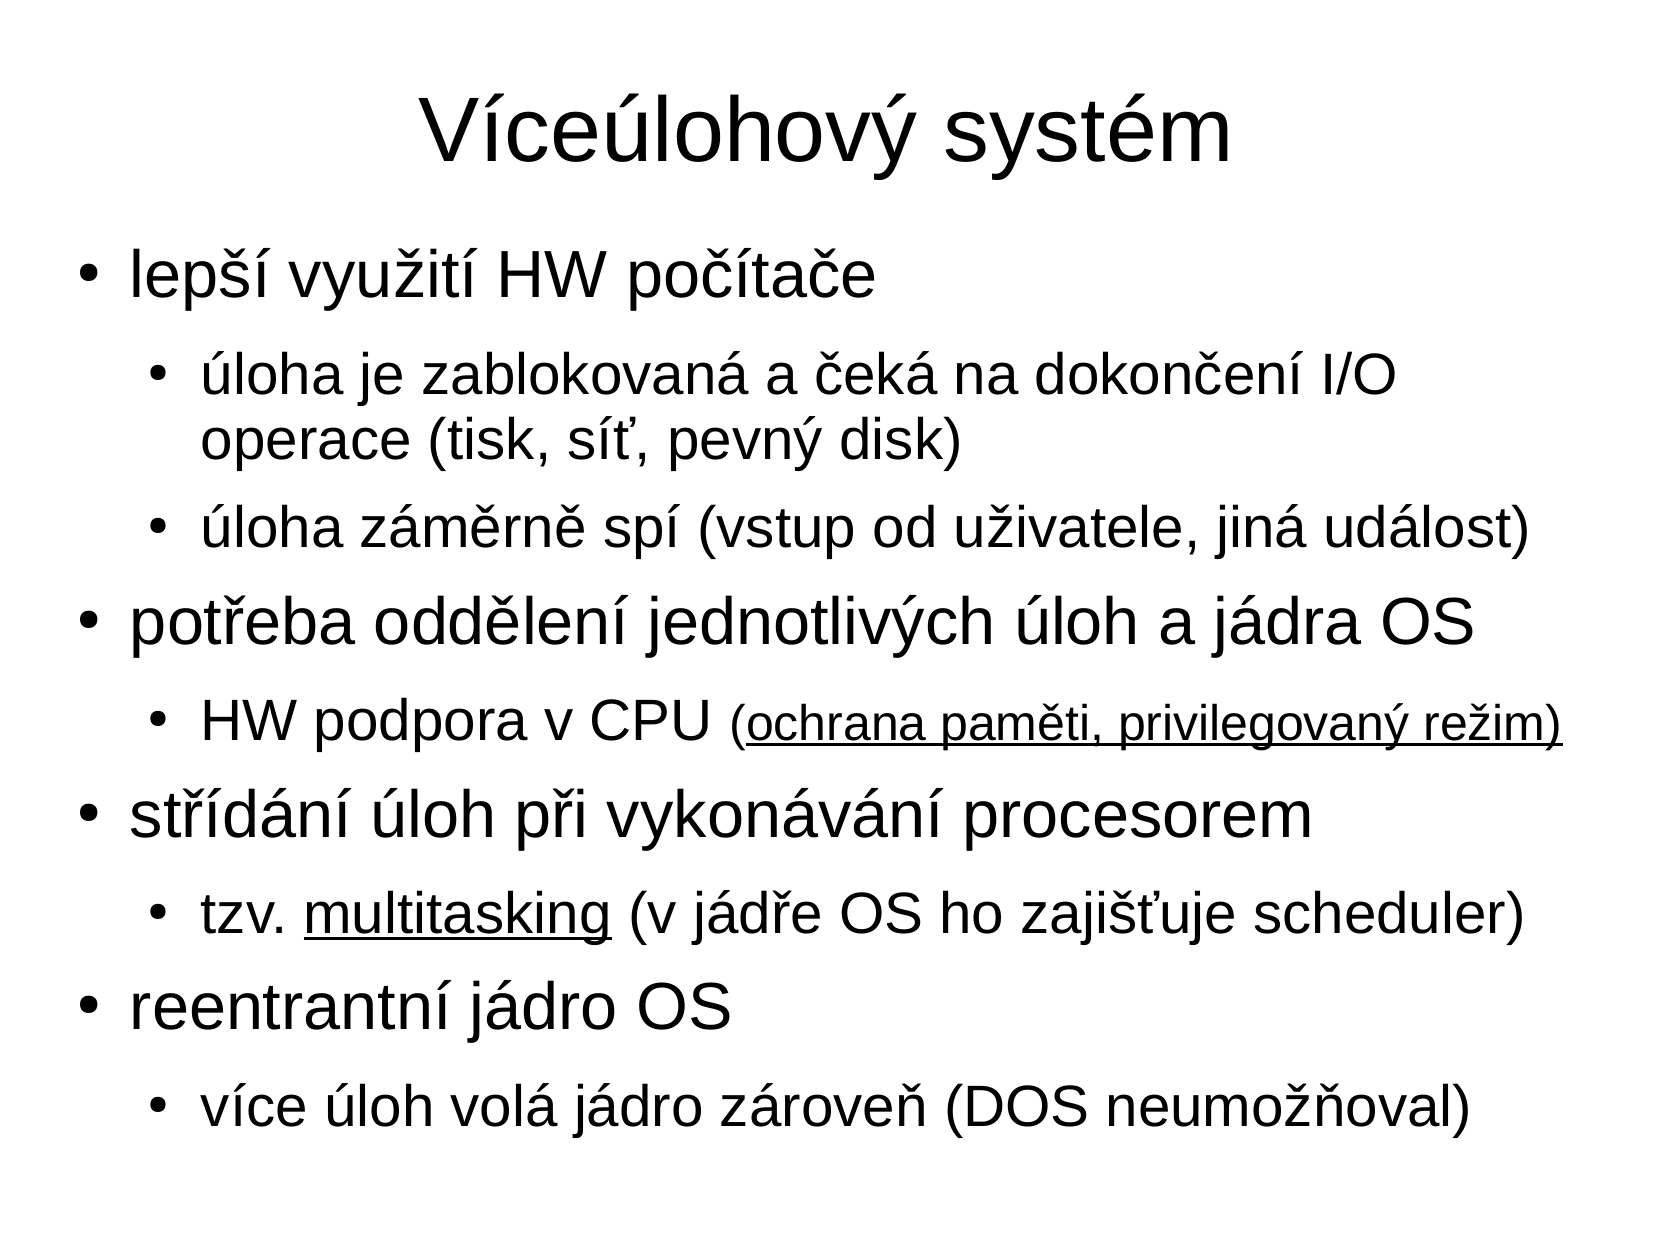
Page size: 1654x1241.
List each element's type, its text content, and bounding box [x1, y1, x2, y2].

list lepší využití HW počítače úloha je zablokovaná a čeká na dokončení I/O operace (tisk, síť, pevný disk) úloha záměrně spí (vstup od uživatele, jiná událost) potřeba oddělení jednotlivých úloh a jádra OS HW podpora v CPU (ochrana paměti, privilegovaný režim) střídání úloh při vykonávání procesorem tzv. multitasking (v jádře OS ho zajišťuje scheduler) reentrantní jádro OS více úloh volá jádro zároveň (DOS neumožňoval) [59, 237, 1601, 1139]
title Víceúlohový systém [82, 33, 1571, 226]
